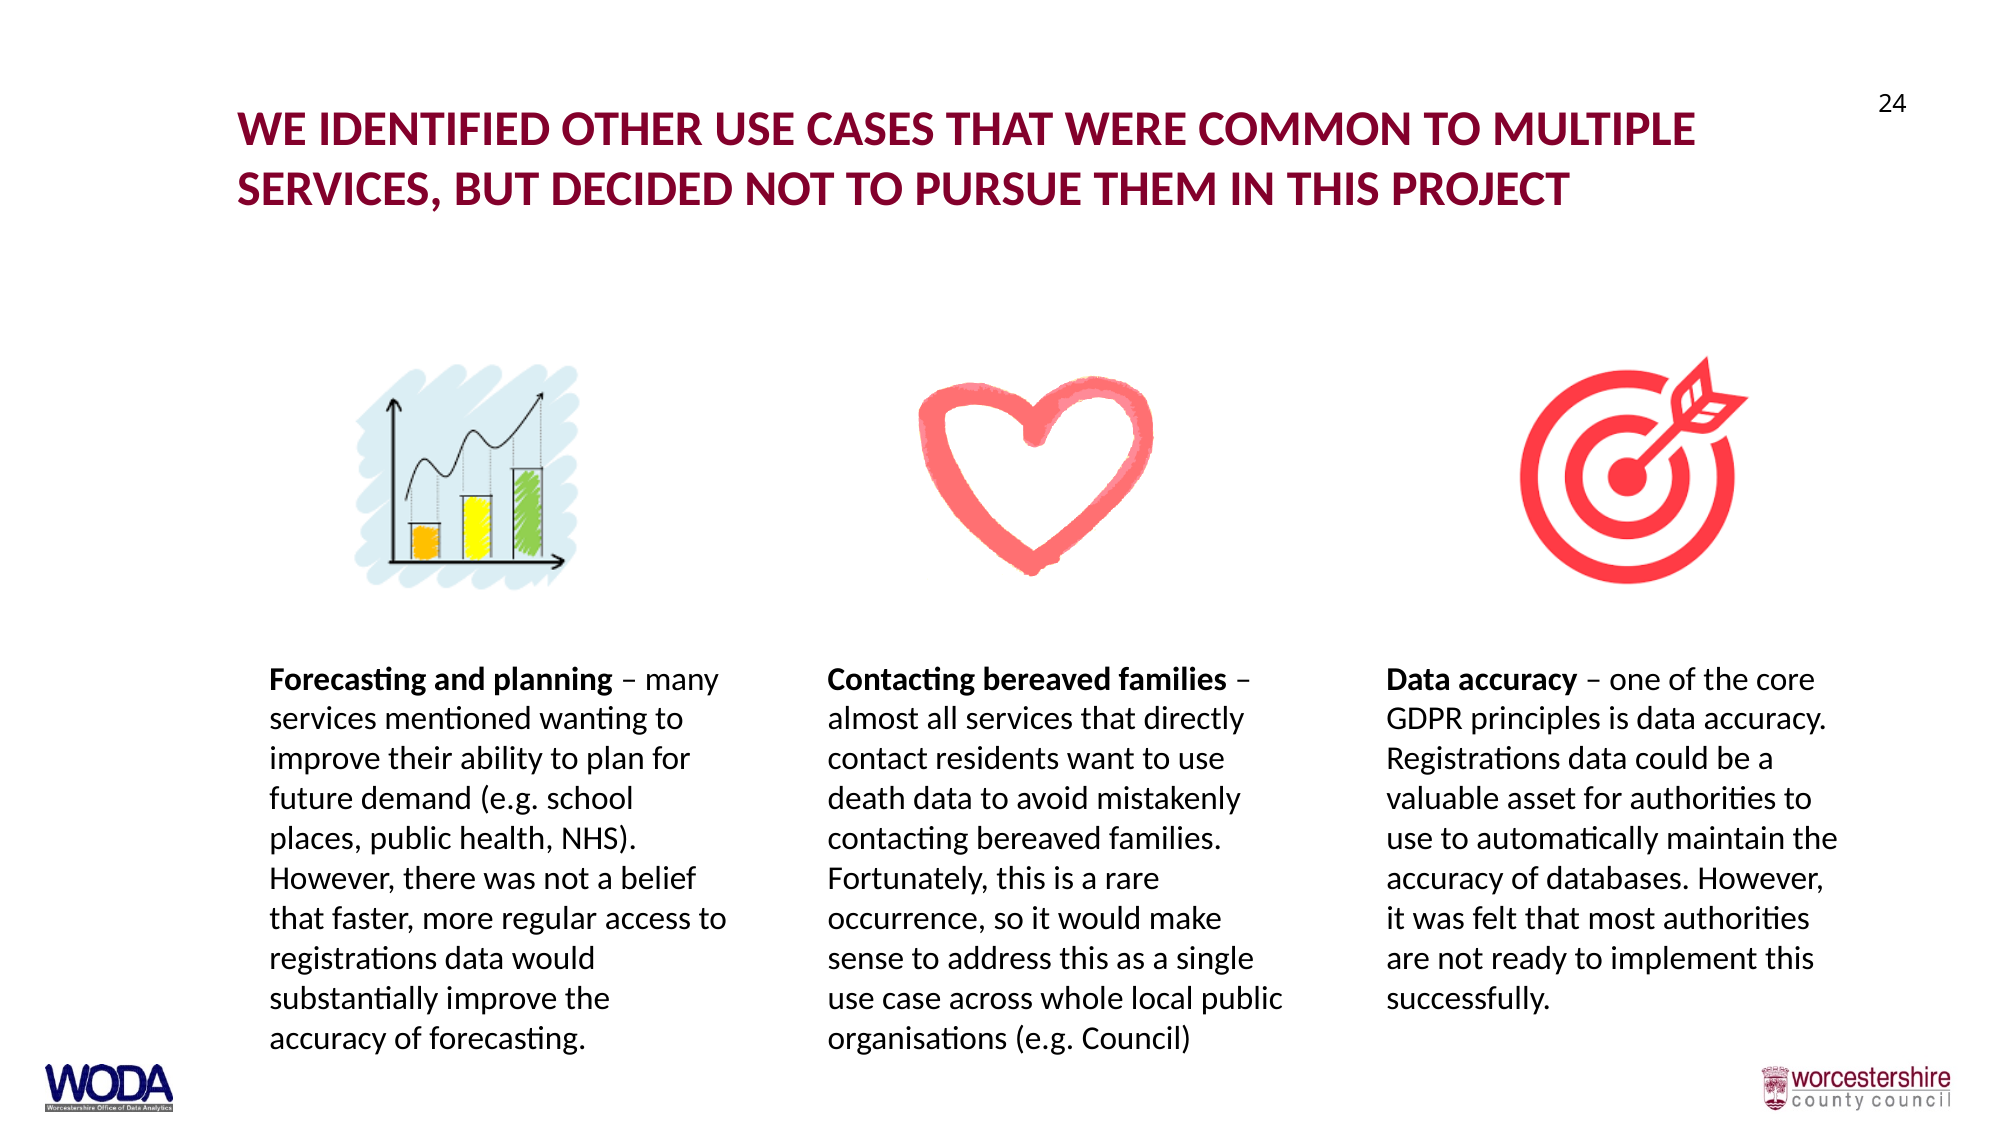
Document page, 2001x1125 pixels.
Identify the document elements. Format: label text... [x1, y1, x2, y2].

slide_number <number> [1850, 87, 1907, 148]
picture [45, 1064, 173, 1112]
picture [908, 370, 1163, 581]
picture [1497, 344, 1761, 608]
text_box Contacting bereaved families – almost all services that directly contact residents want to use death data to avoid mistakenly contacting bereaved families. Fortunately, this is a rare occurrence, so it would make sense to address this as a single use case across whole local public organisations (e.g. Council) [812, 649, 1304, 1069]
picture [342, 357, 591, 595]
picture [1749, 1055, 1971, 1121]
text_box Data accuracy – one of the core GDPR principles is data accuracy. Registrations data could be a valuable asset for authorities to use to automatically maintain the accuracy of databases. However, it was felt that most authorities are not ready to implement this successfully. [1371, 649, 1862, 1028]
text_box Forecasting and planning – many services mentioned wanting to improve their ability to plan for future demand (e.g. school places, public health, NHS). However, there was not a belief that faster, more regular access to registrations data would substantially improve the accuracy of forecasting. [254, 649, 745, 1069]
text_box WE IDENTIFIED OTHER USE CASES THAT WERE COMMON TO MULTIPLE SERVICES, BUT DECIDED NOT TO PURSUE THEM IN THIS PROJECT [237, 95, 1834, 224]
